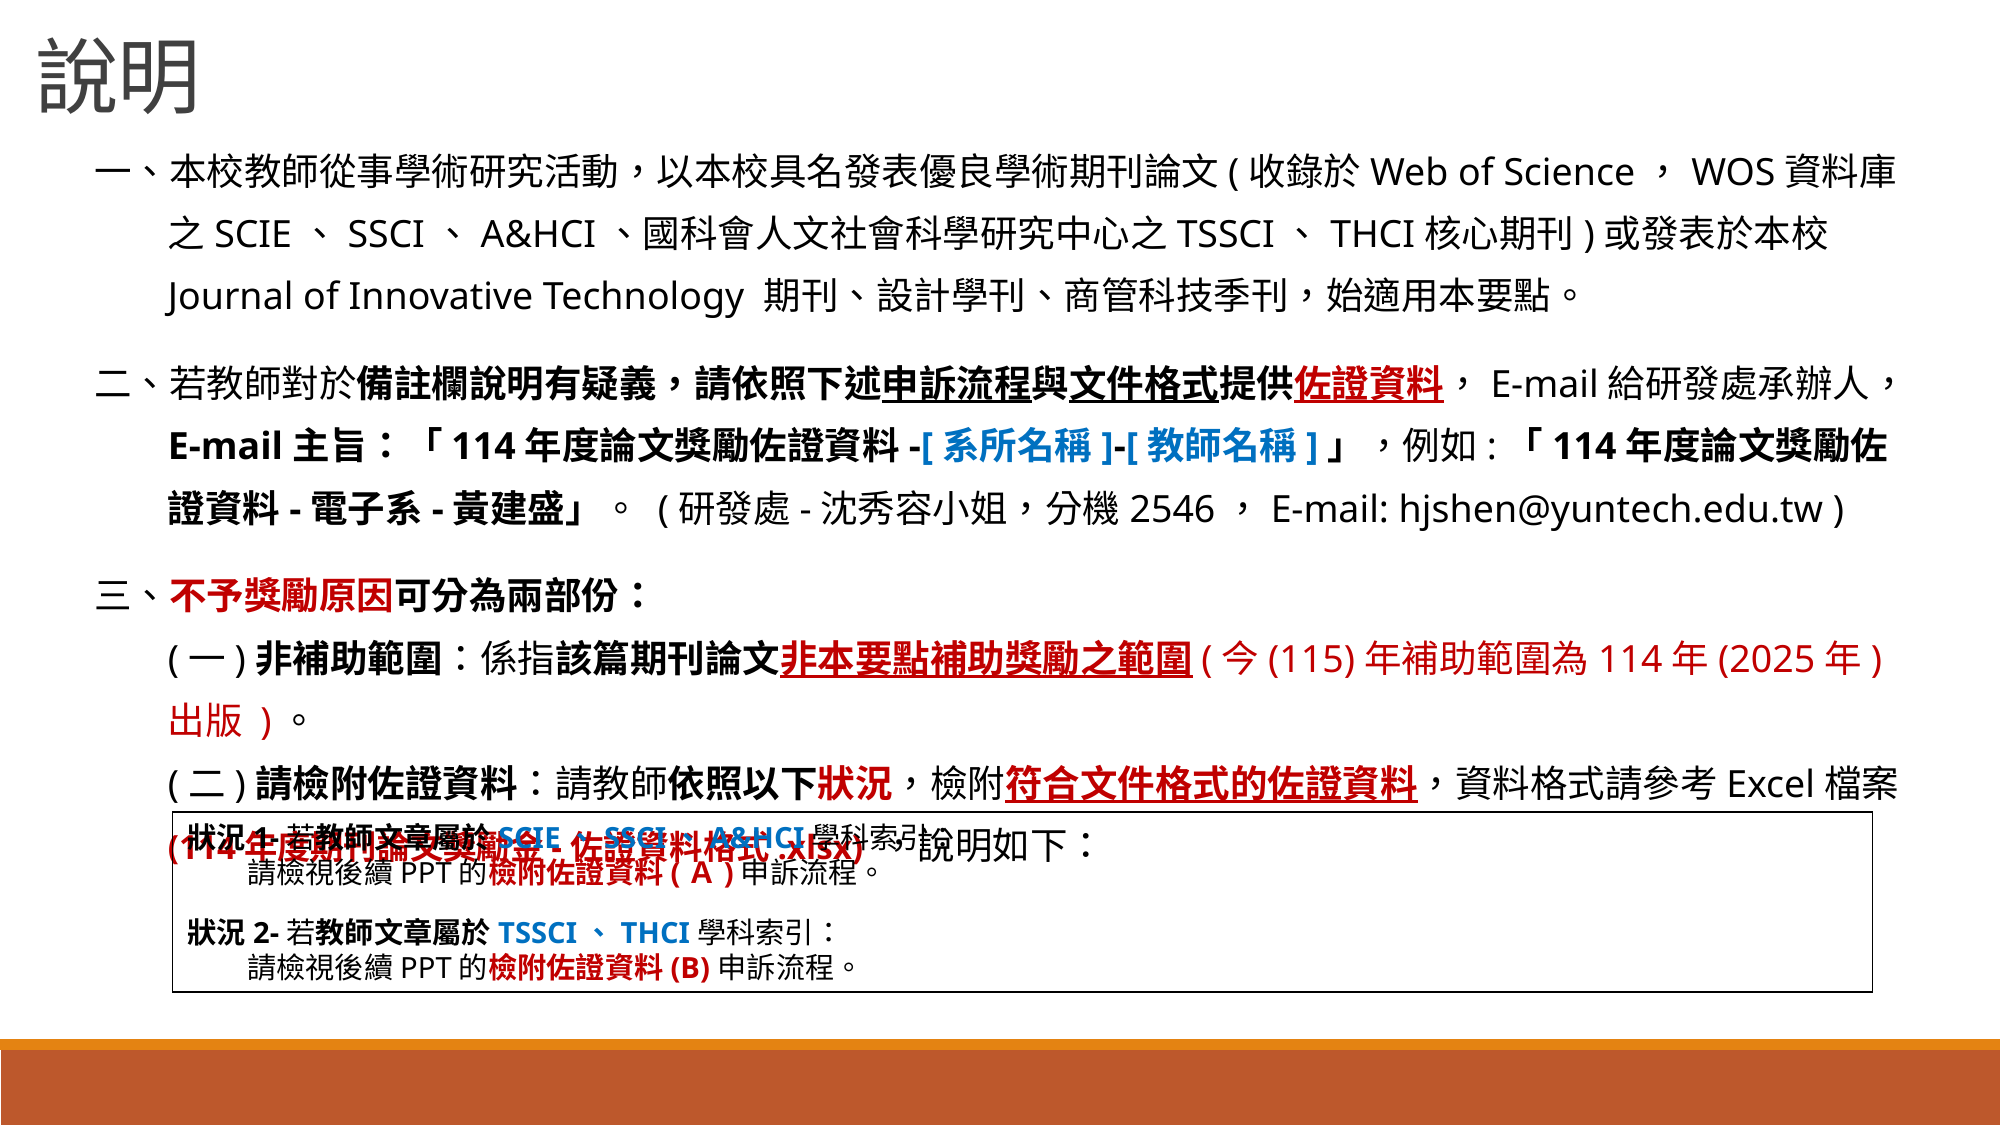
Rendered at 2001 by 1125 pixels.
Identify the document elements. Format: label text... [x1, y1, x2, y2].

title 說明 [20, 17, 1671, 133]
text_box 一、本校教師從事學術研究活動，以本校具名發表優良學術期刊論文(收錄於Web of Science，WOS資料庫之SCIE、SSCI、A&HCI、國科會人文社會科學研究中心之TSSCI、THCI核心期刊)或發表於本校Journal of Innovative Technology 期刊、設計學刊、商管科技季刊，始適用本要點。 二、若教師對於備註欄說明有疑義，請依照下述申訴流程與文件格式提供佐證資料，E-mail給研發處承辦人，E-mail主旨：「114年度論文獎勵佐證資料-[系所名稱]-[教師名稱]」，例如:「114年度論文獎勵佐證資料-電子系-黃建盛」。 (研發處-沈秀容小姐，分機2546，E-mail: hjshen@yuntech.edu.tw ) 三、不予獎勵原因可分為兩部份： (一)非補助範圍：係指該篇期刊論文非本要點補助獎勵之範圍(今(115)年補助範圍為114年(2025年)出版 )。 (二)請檢附佐證資料：請教師依照以下狀況，檢附符合文件格式的佐證資料，資料格式請參考Excel檔案(114年度期刊論文獎勵金-佐證資料格式.xlsx) ，說明如下： [79, 122, 1941, 875]
text_box 狀況1-若教師文章屬於SCIE、SSCI、A&HCI學科索引： 請檢視後續PPT的檢附佐證資料(Ａ)申訴流程。 狀況2-若教師文章屬於TSSCI、THCI學科索引： 請檢視後續PPT的檢附佐證資料(B)申訴流程。 [173, 812, 1872, 992]
